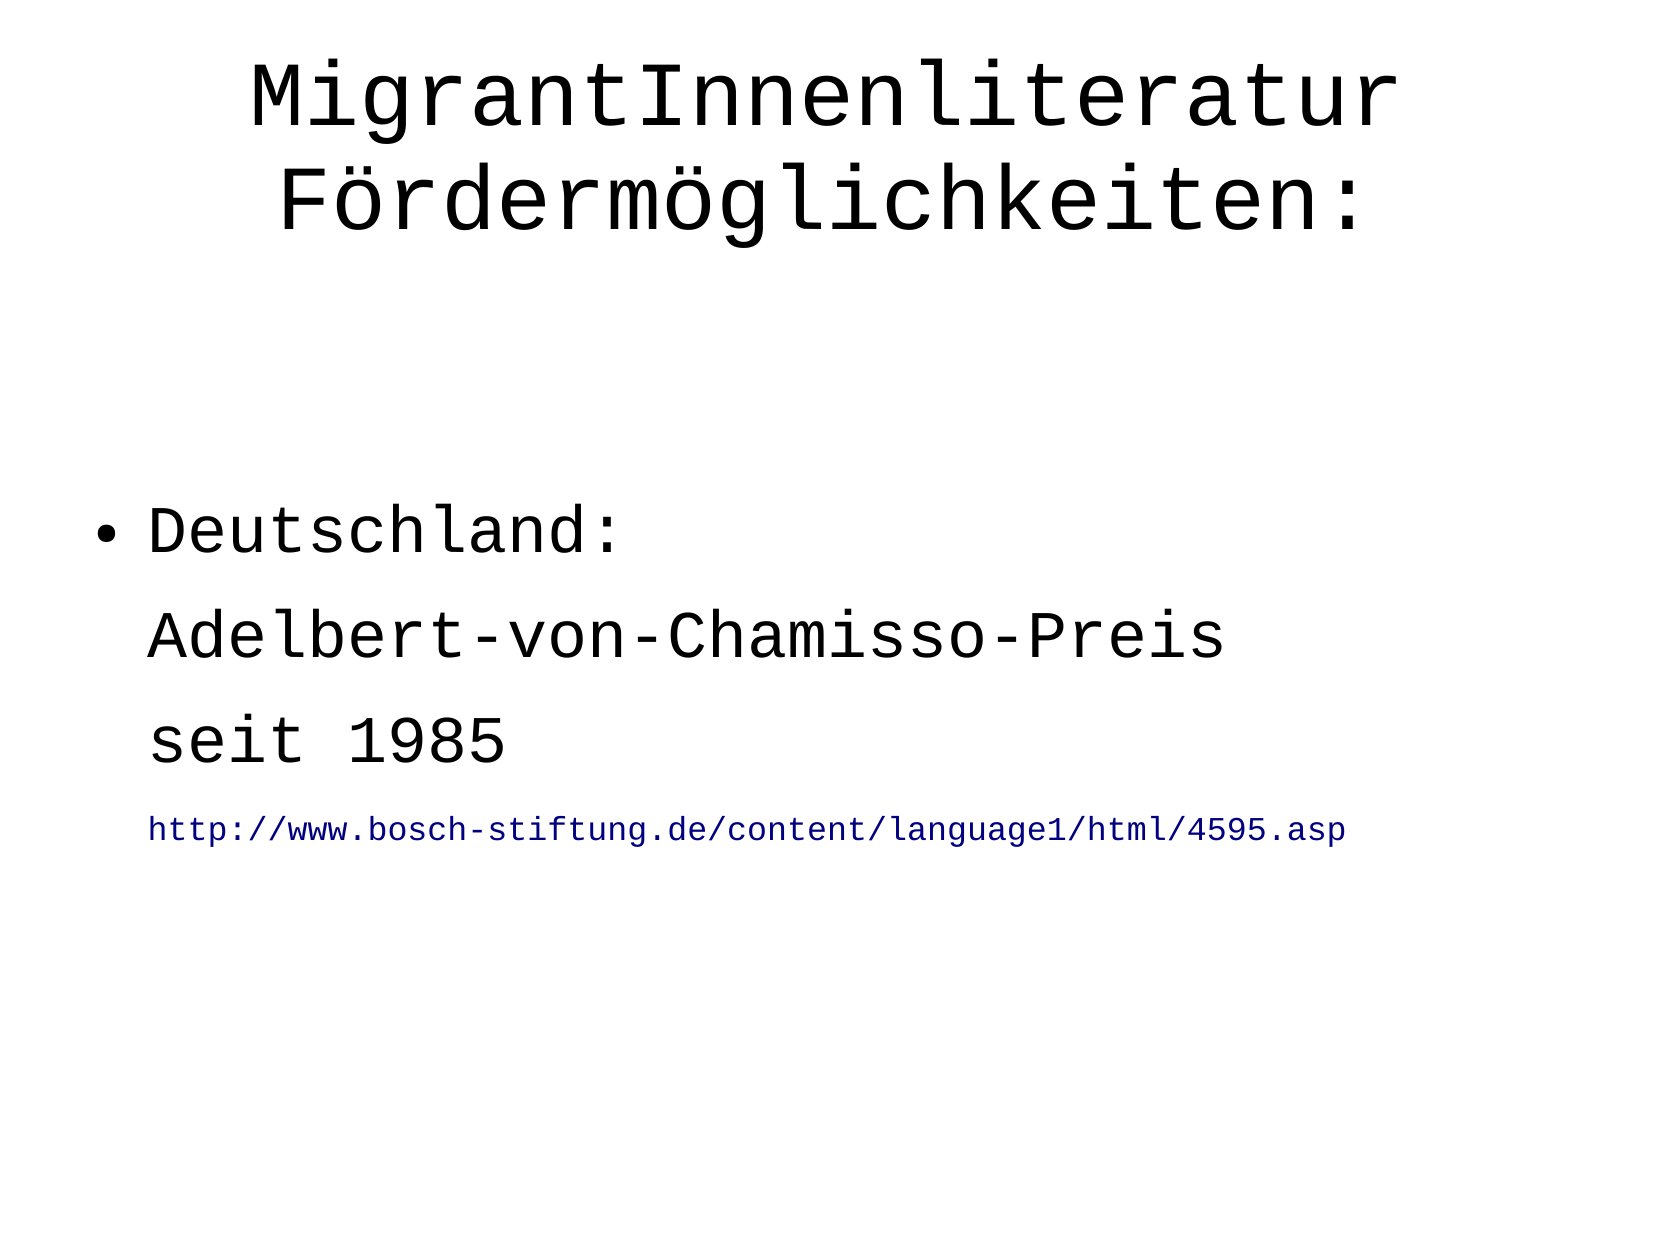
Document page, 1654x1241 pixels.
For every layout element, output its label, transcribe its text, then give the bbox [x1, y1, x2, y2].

title MigrantInnenliteratur Fördermöglichkeiten: [82, 49, 1571, 257]
list Deutschland: Adelbert-von-Chamisso-Preis seit 1985 http://www.bosch-stiftung.de/content/language1/html/4595.asp [76, 392, 1565, 1211]
